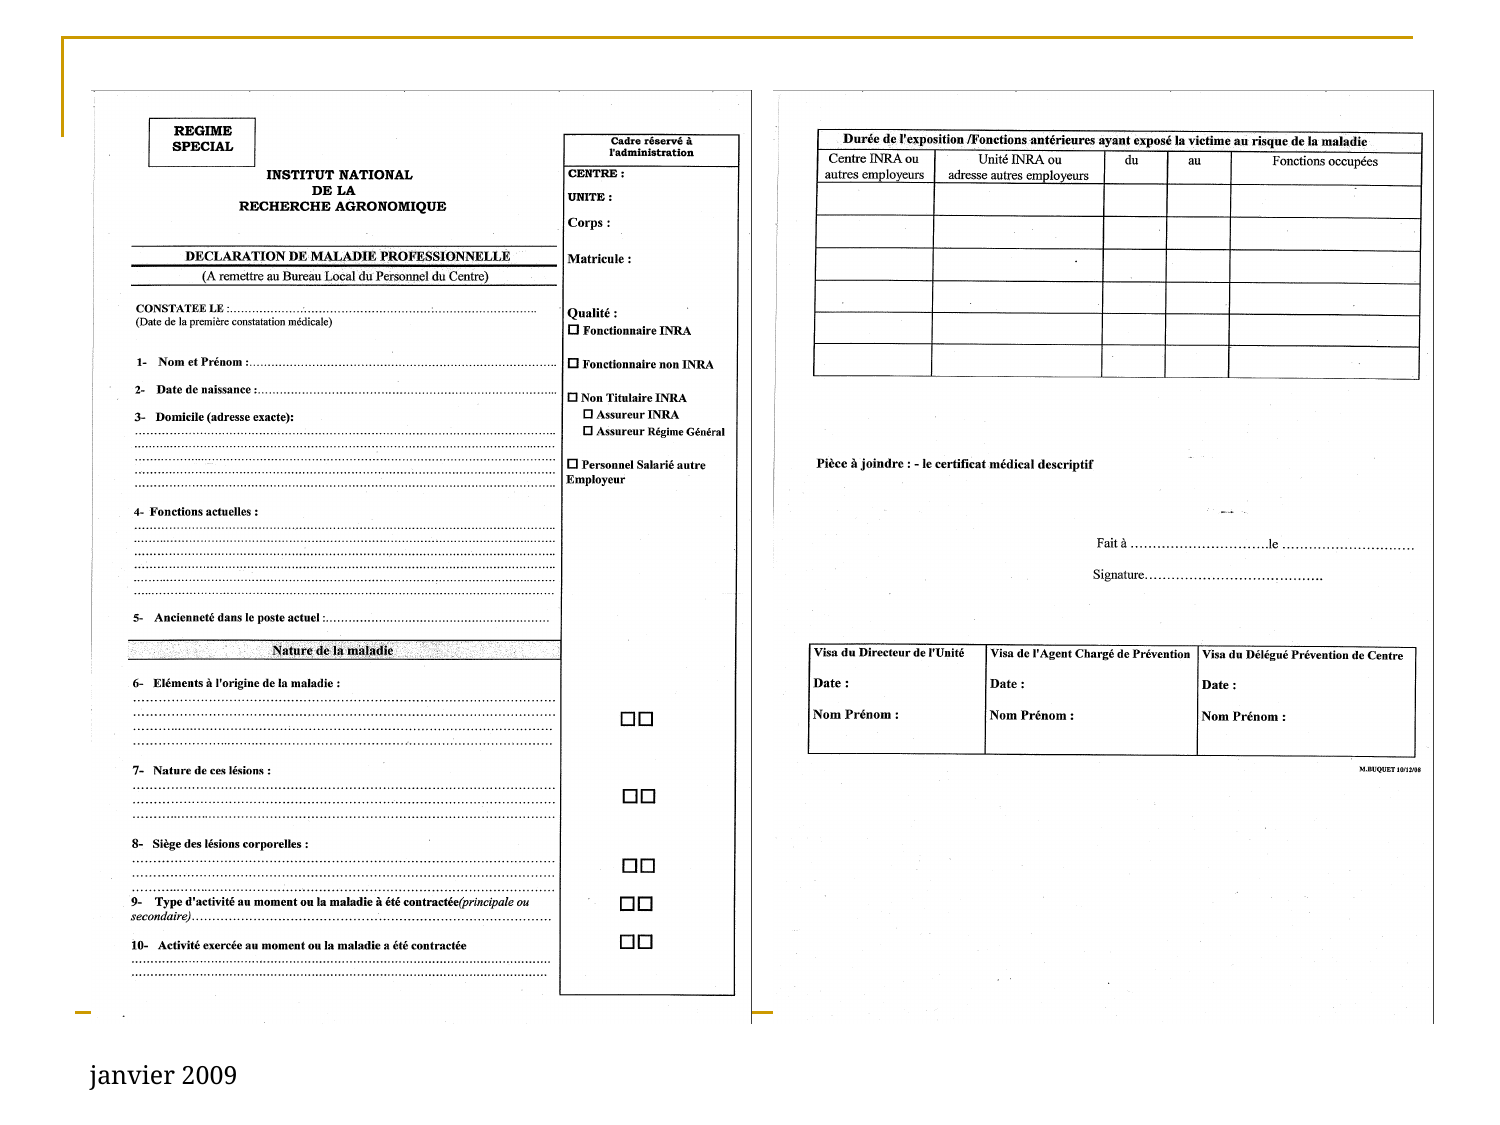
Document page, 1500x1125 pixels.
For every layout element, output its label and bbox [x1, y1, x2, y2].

picture [91, 90, 752, 1024]
picture [773, 90, 1434, 1024]
